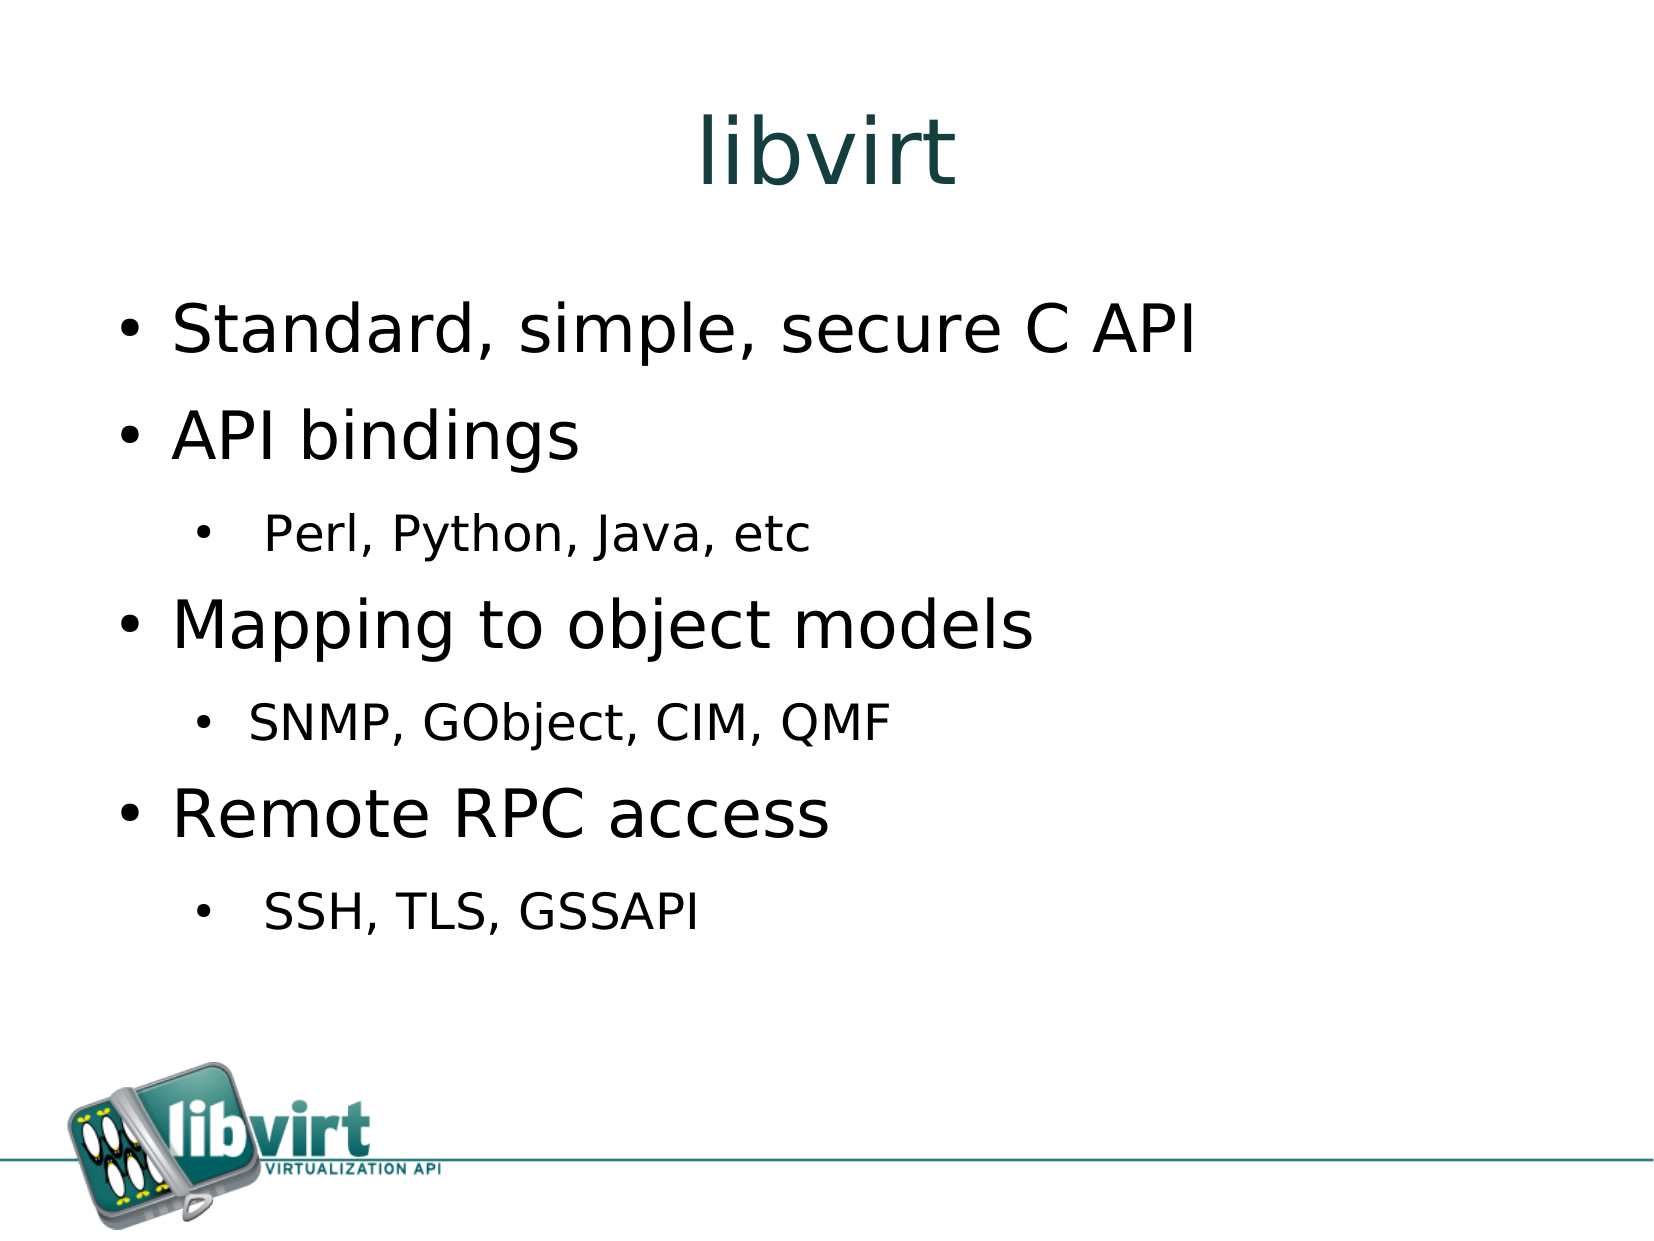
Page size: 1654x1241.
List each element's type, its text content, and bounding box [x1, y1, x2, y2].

title libvirt [82, 49, 1571, 257]
list Standard, simple, secure C API API bindings Perl, Python, Java, etc Mapping to object models SNMP, GObject, CIM, QMF Remote RPC access SSH, TLS, GSSAPI [82, 290, 1571, 1062]
picture [0, 1062, 1654, 1230]
